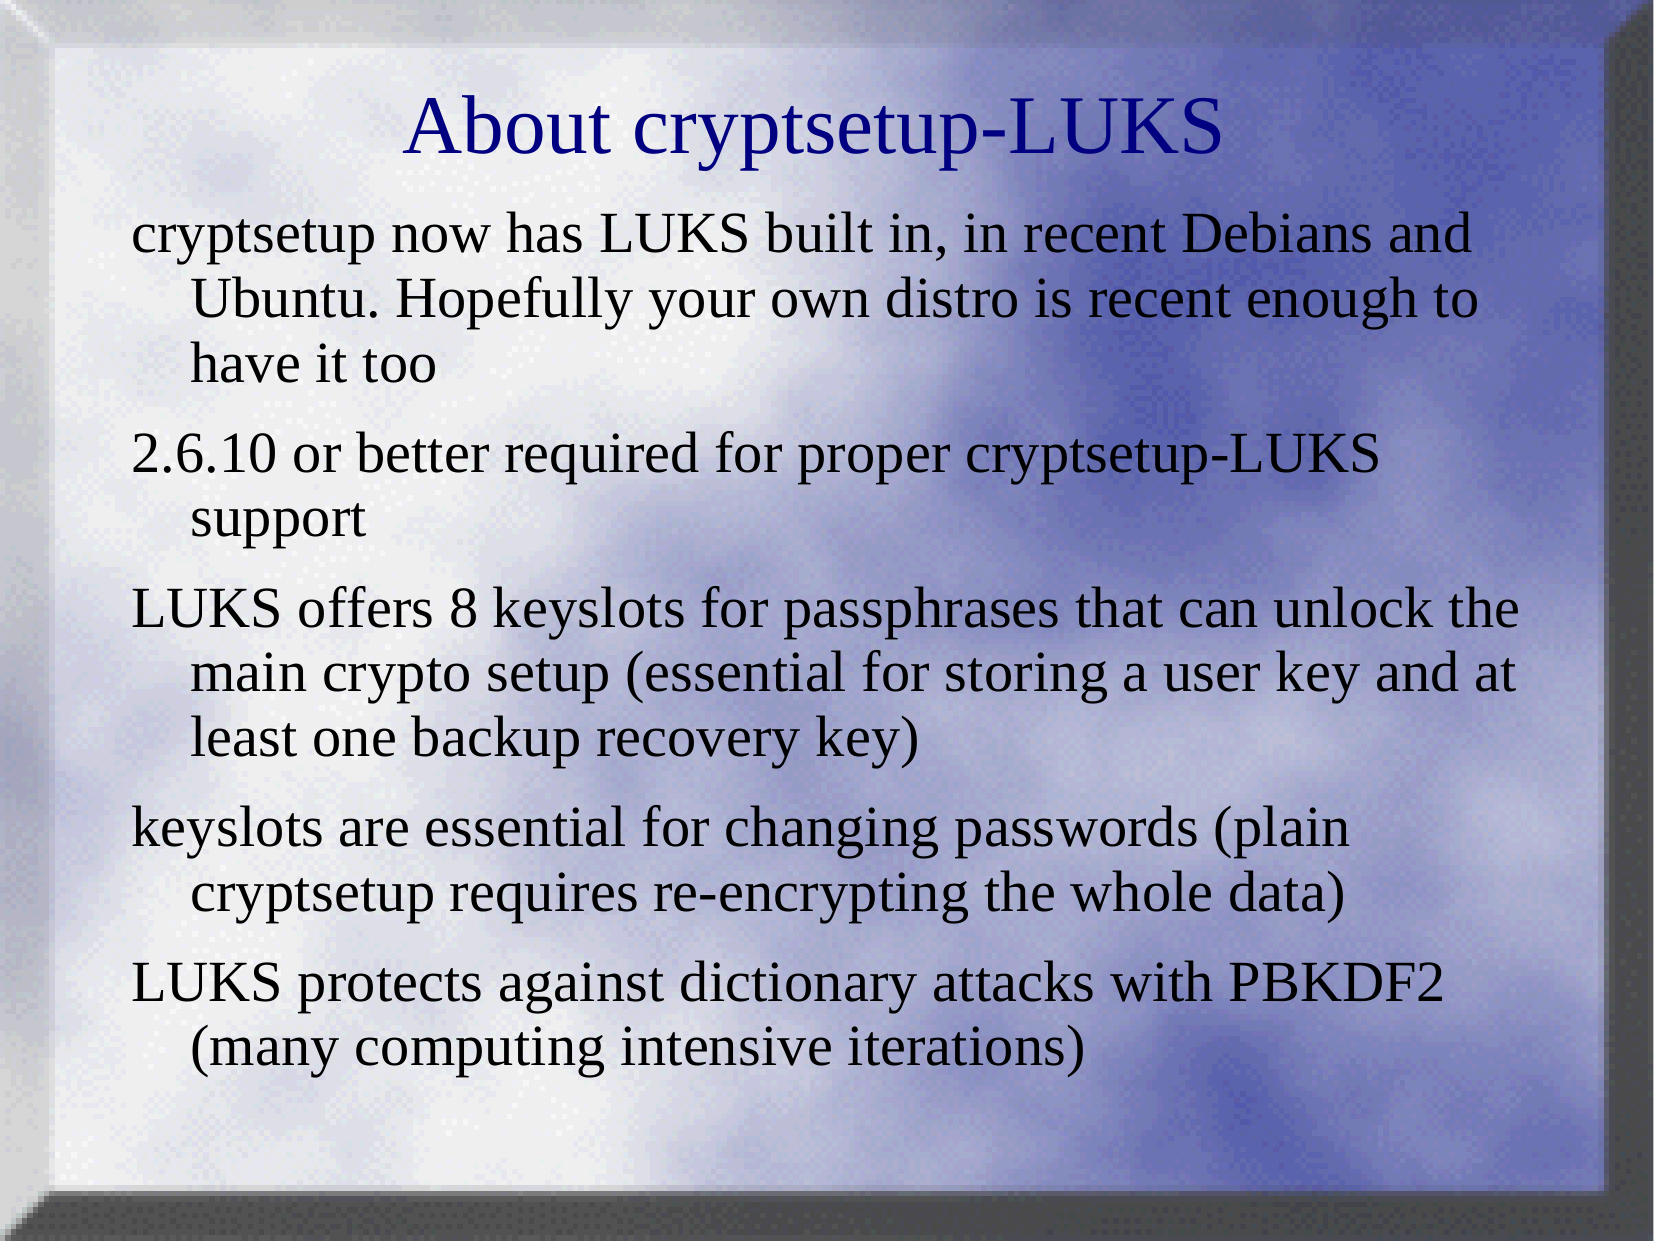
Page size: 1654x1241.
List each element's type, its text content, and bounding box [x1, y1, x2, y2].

title About cryptsetup-LUKS [195, 71, 1435, 179]
picture [0, 0, 1654, 1241]
list cryptsetup now has LUKS built in, in recent Debians and Ubuntu. Hopefully your own distro is recent enough to have it too 2.6.10 or better required for proper cryptsetup-LUKS support LUKS offers 8 keyslots for passphrases that can unlock the main crypto setup (essential for storing a user key and at least one backup recovery key) keyslots are essential for changing passwords (plain cryptsetup requires re-encrypting the whole data) LUKS protects against dictionary attacks with PBKDF2 (many computing intensive iterations) [131, 200, 1544, 1150]
